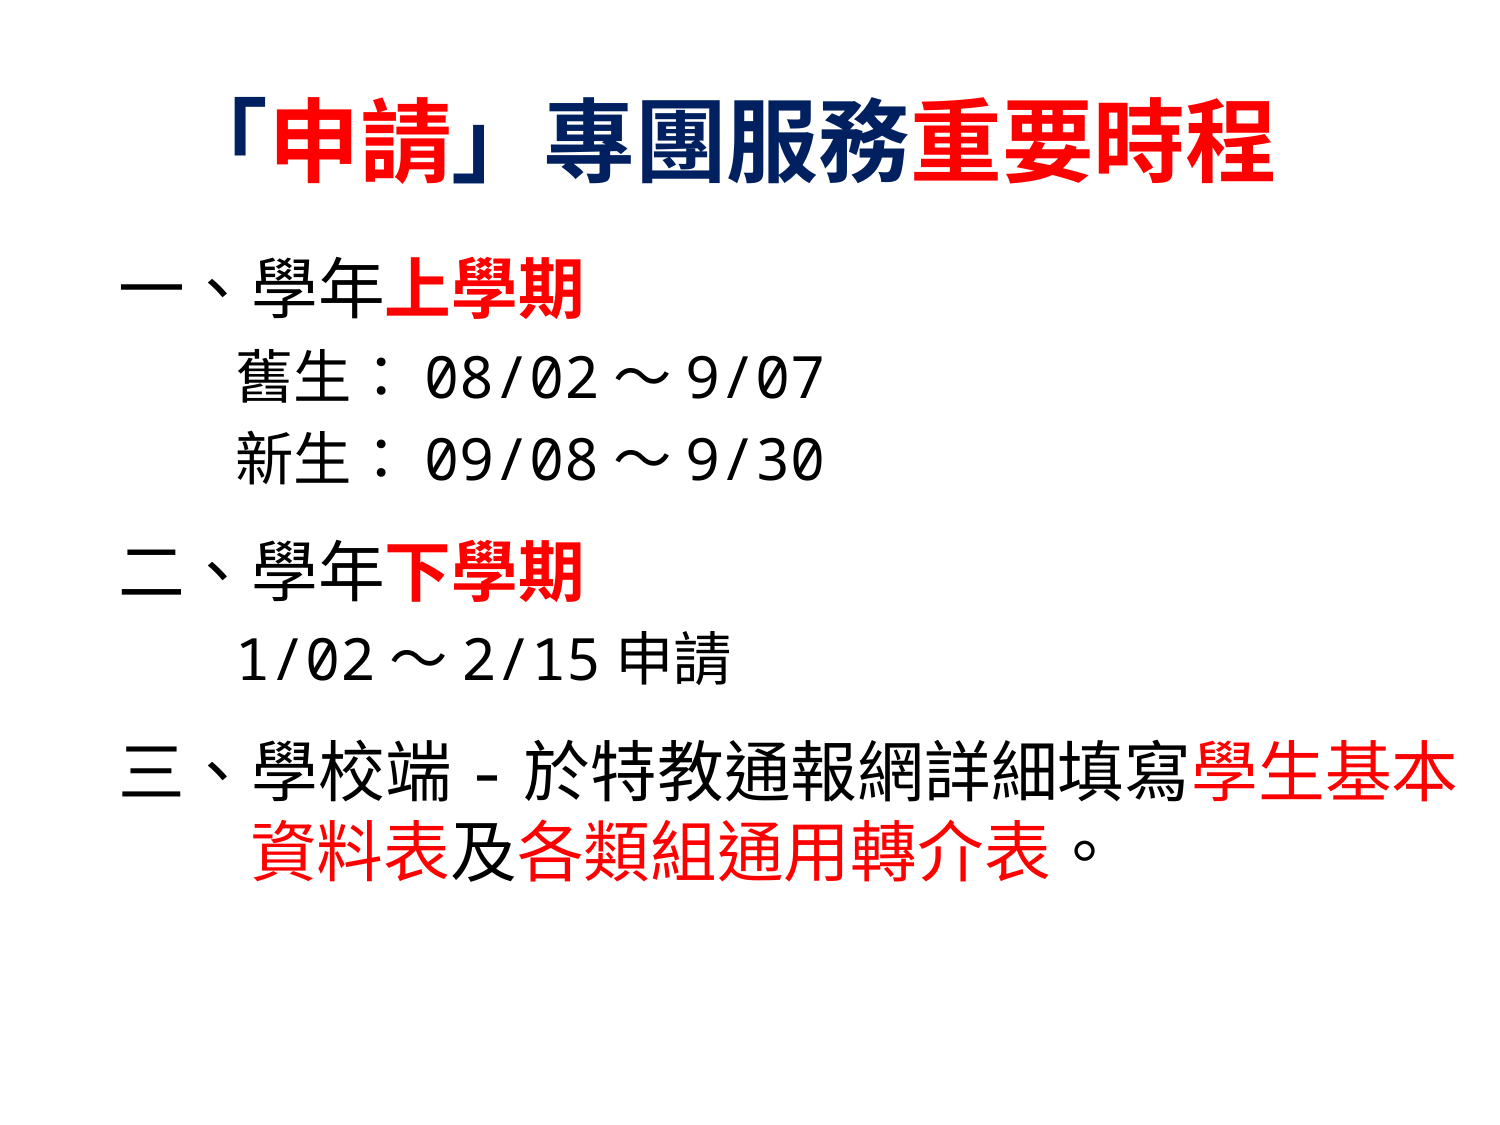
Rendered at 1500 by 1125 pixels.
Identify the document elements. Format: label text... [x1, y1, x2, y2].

title 「申請」專團服務重要時程 [75, 45, 1425, 233]
list 一、學年上學期 舊生：08/02～9/07 新生：09/08～9/30 二、學年下學期 1/02～2/15申請 三、學校端-於特教通報網詳細填寫學生基本資料表及各類組通用轉介表。 [103, 239, 1489, 1030]
